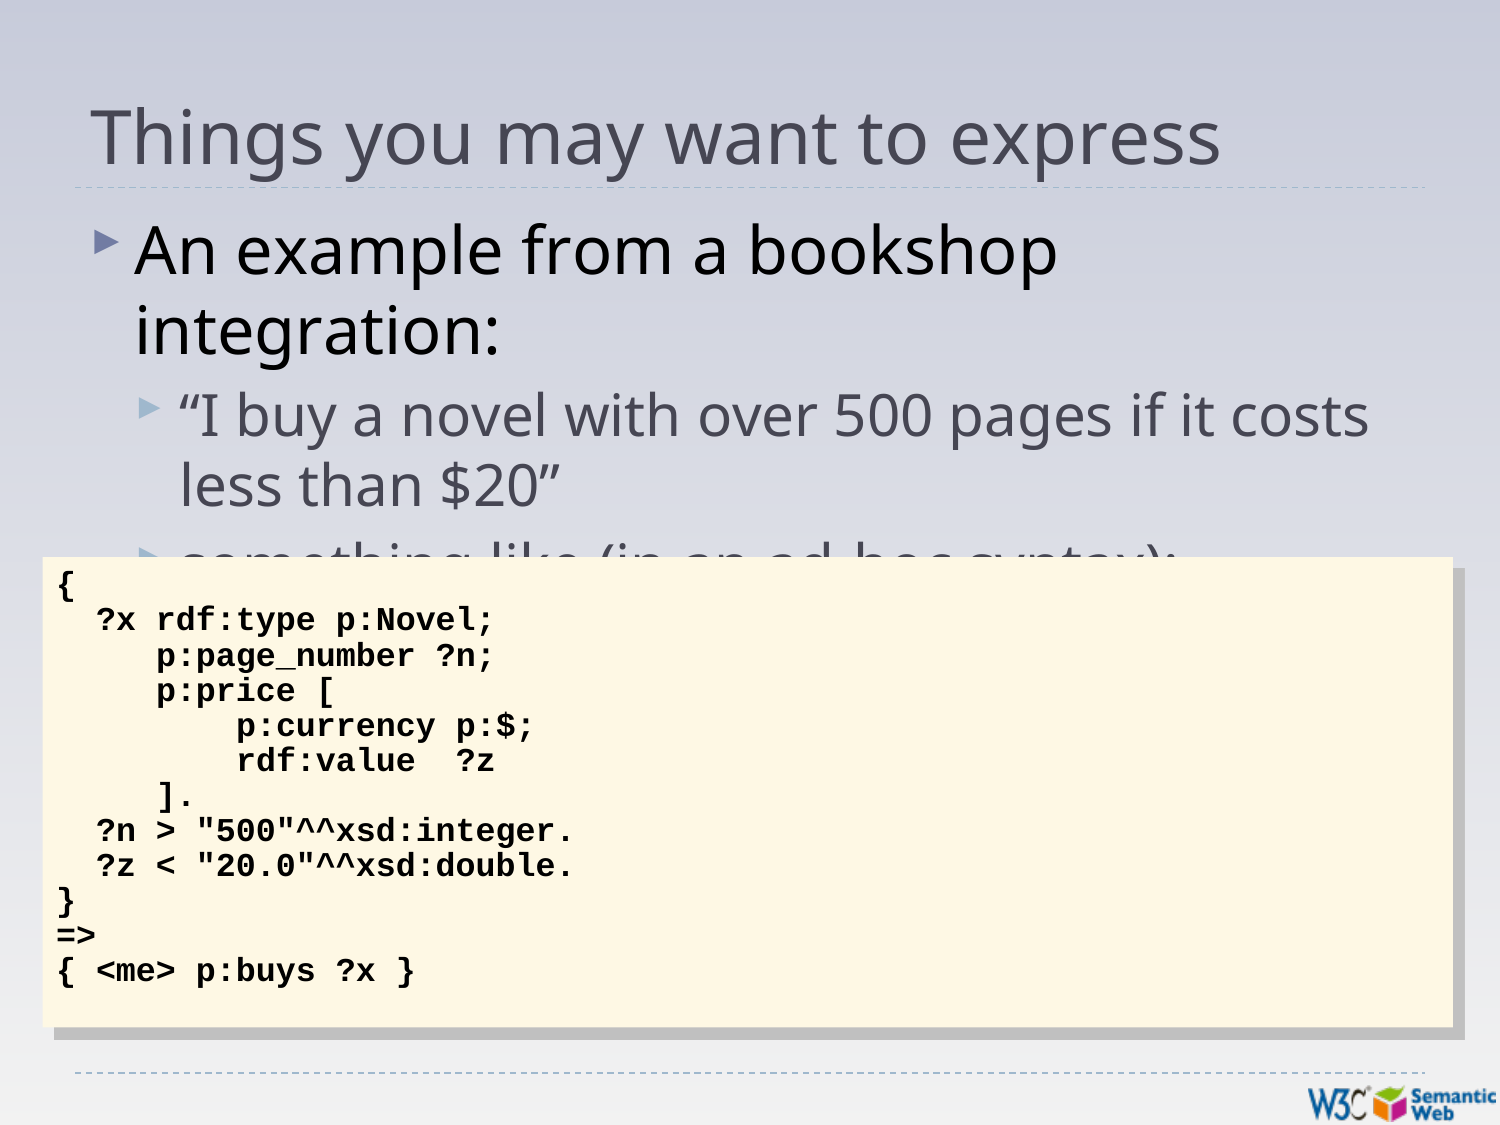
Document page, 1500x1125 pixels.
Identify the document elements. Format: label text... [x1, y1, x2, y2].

text_box { ?x rdf:type p:Novel; p:page_number ?n; p:price [ p:currency p:$; rdf:value ?z ]. ?n > "500"^^xsd:integer. ?z < "20.0"^^xsd:double. } => { <me> p:buys ?x } [42, 557, 1453, 1028]
list An example from a bookshop integration: “I buy a novel with over 500 pages if it costs less than $20” something like (in an ad-hoc syntax): [75, 200, 1426, 557]
picture [1308, 1084, 1496, 1122]
title Things you may want to express [75, 24, 1426, 188]
